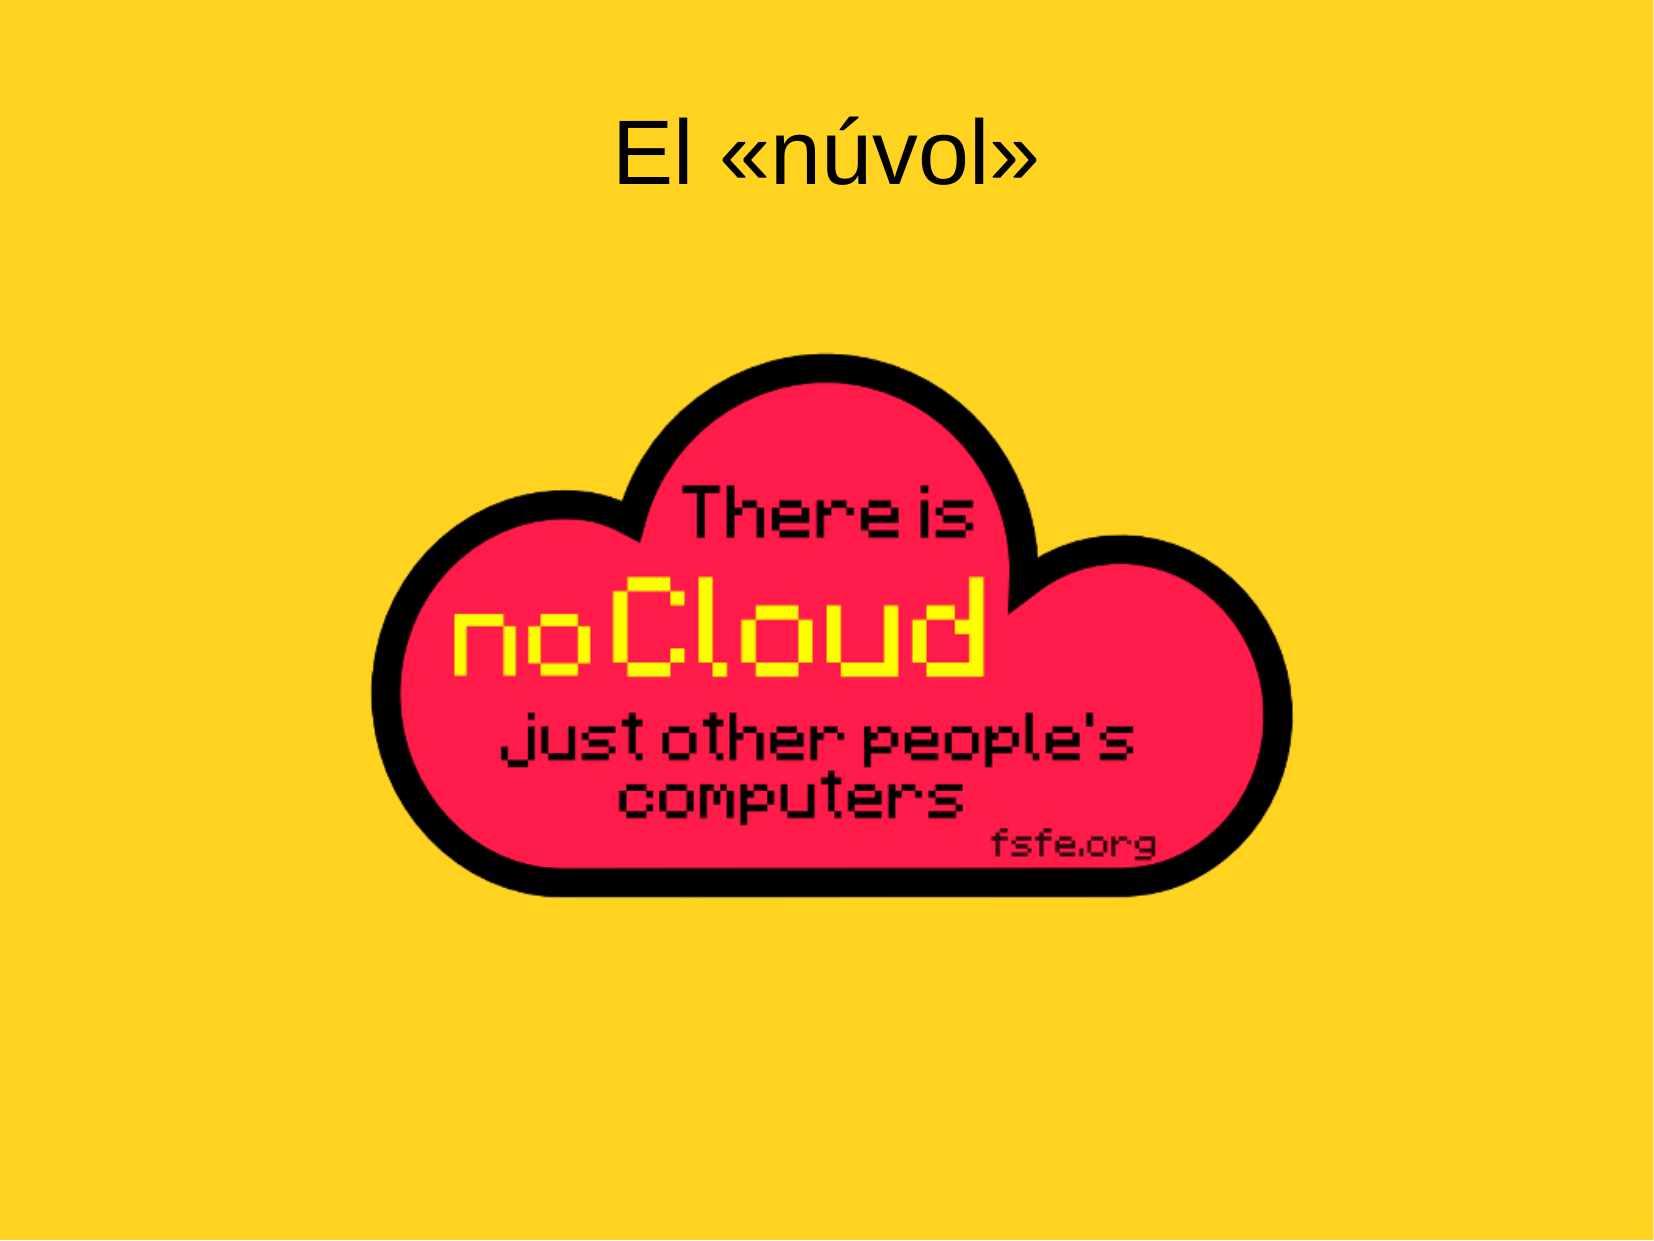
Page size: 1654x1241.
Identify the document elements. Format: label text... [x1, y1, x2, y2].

picture [361, 317, 1299, 925]
title El «núvol» [82, 49, 1571, 257]
